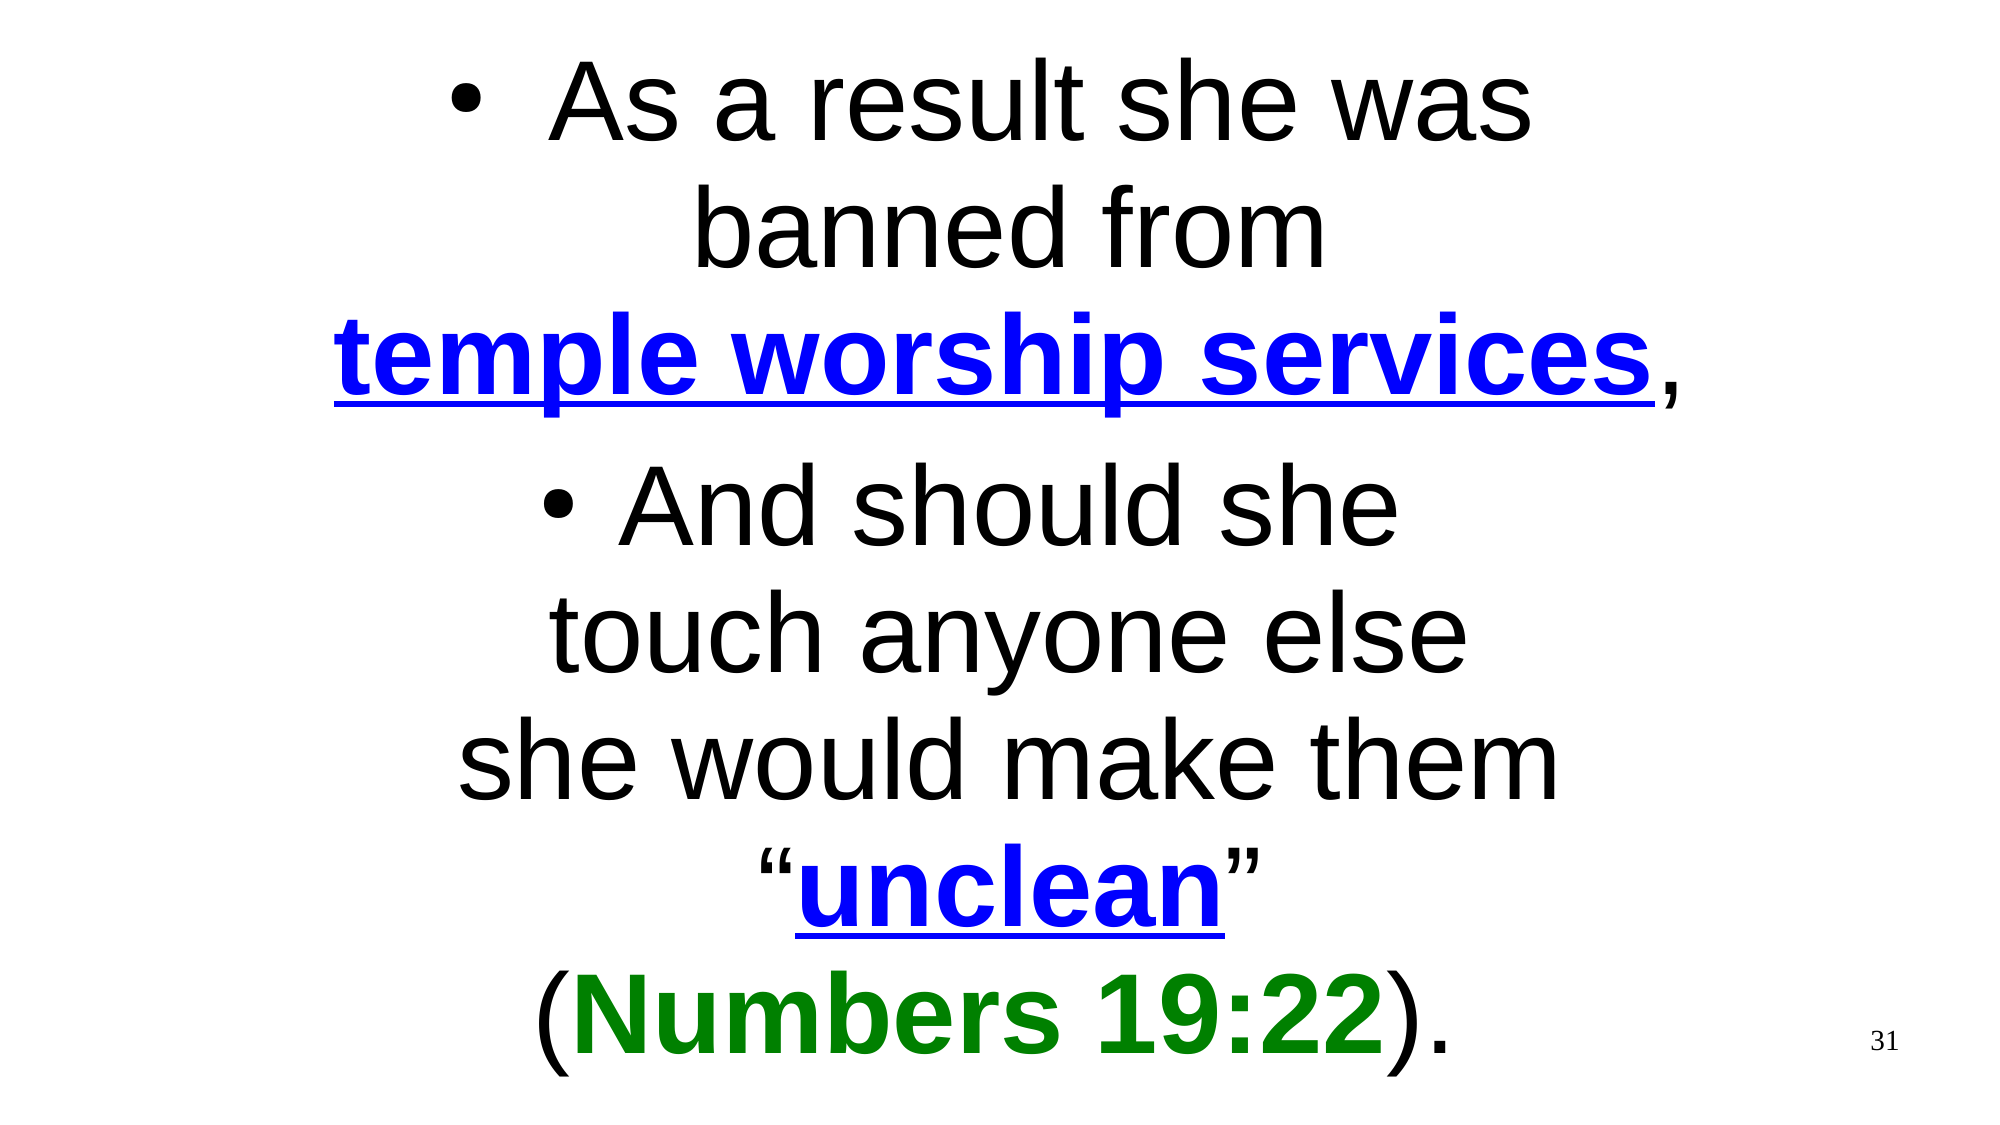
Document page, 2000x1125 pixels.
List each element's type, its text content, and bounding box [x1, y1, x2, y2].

list As a result she was banned from temple worship services, And should she touch anyone else she would make them “unclean” (Numbers 19:22). [37, 37, 1951, 1088]
